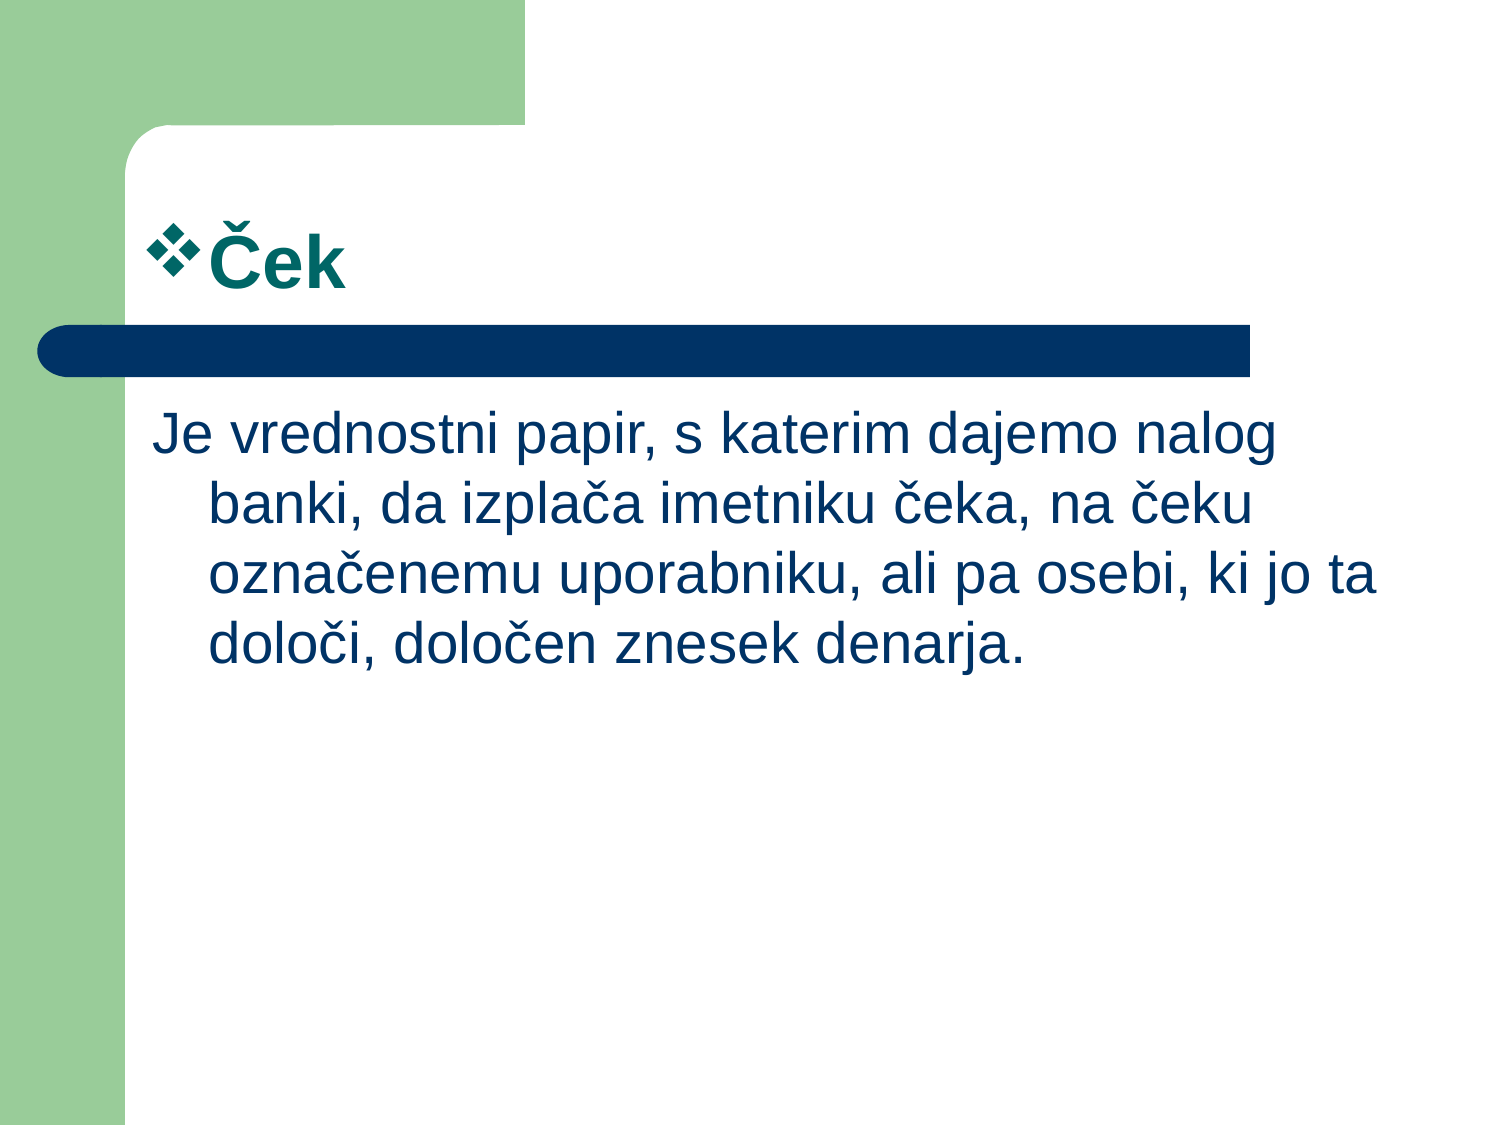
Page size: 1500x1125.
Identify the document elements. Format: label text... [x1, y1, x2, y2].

list Je vrednostni papir, s katerim dajemo nalog banki, da izplača imetniku čeka, na čeku označenemu uporabniku, ali pa osebi, ki jo ta določi, določen znesek denarja. [137, 387, 1400, 999]
title Ček [125, 125, 1425, 313]
